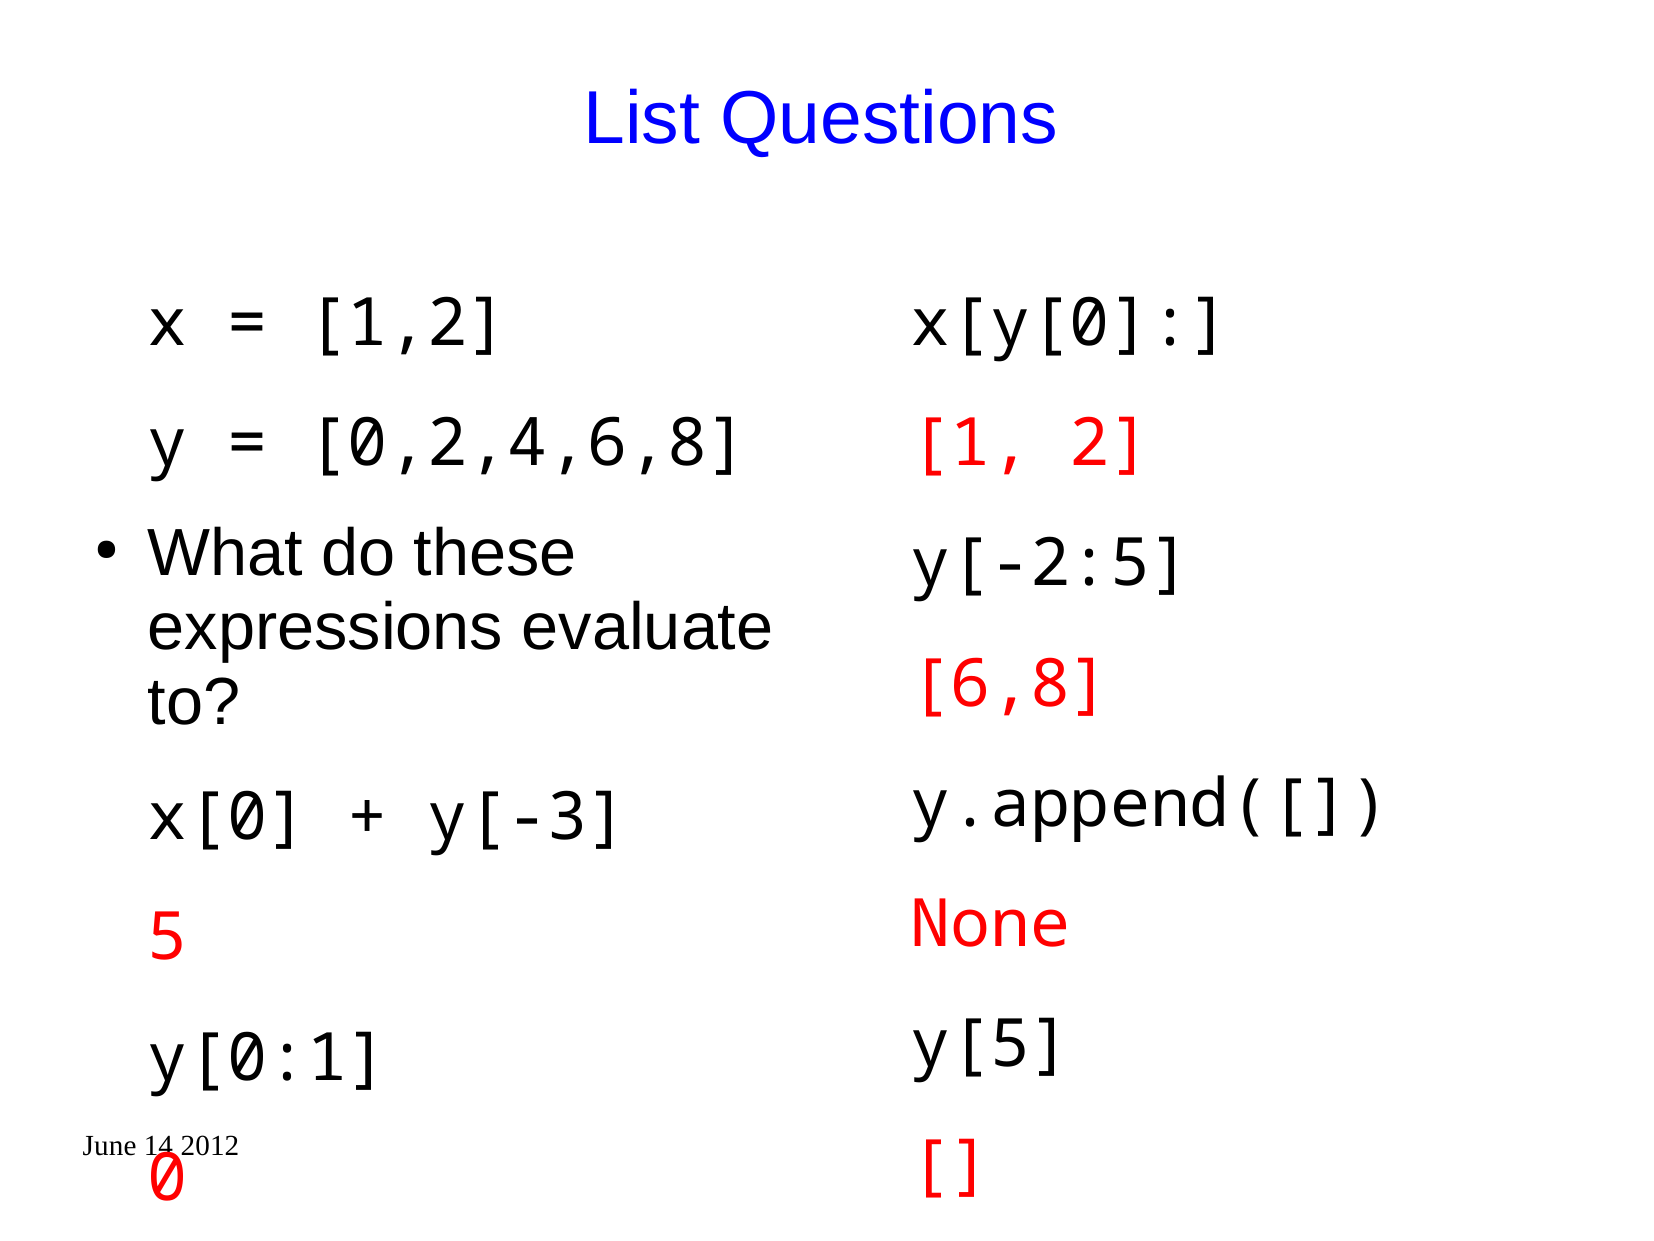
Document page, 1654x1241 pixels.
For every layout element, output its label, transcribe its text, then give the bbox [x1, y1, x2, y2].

list x[y[0]:] [1, 2] y[-2:5] [6,8] y.append([]) None y[5] [] [839, 274, 1566, 1093]
list x = [1,2] y = [0,2,4,6,8] What do these expressions evaluate to? x[0] + y[-3] 5 y[0:1] 0 [76, 274, 803, 1093]
title List Questions [76, 58, 1565, 178]
